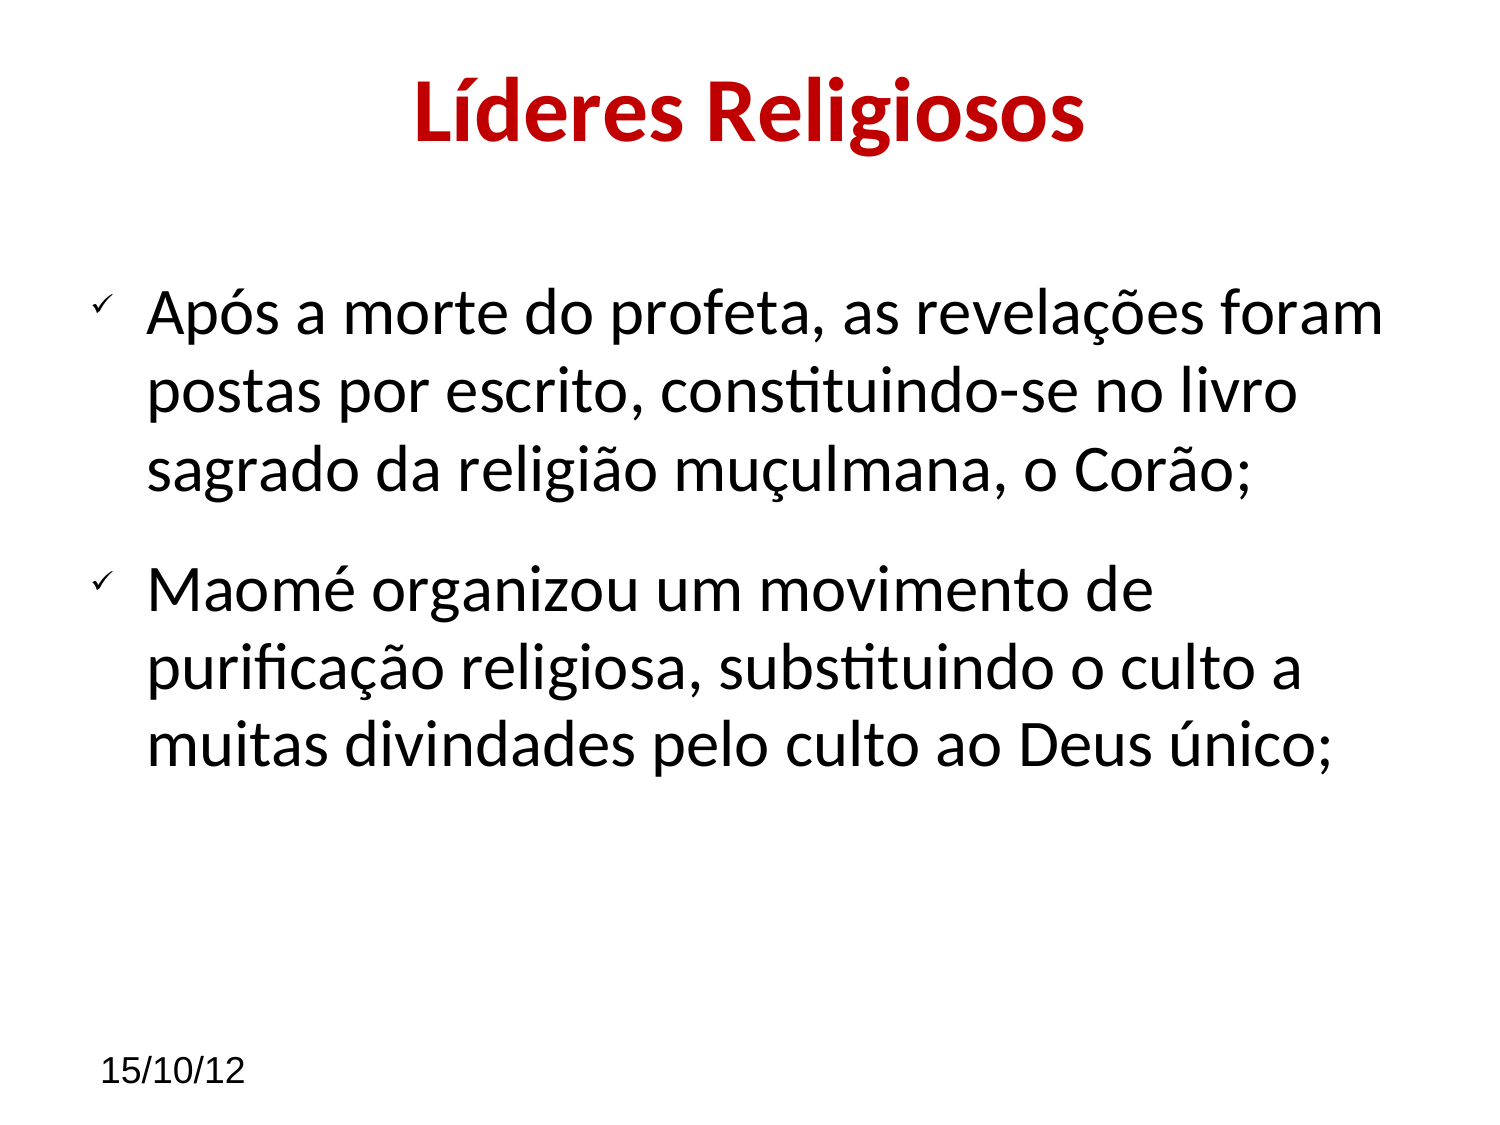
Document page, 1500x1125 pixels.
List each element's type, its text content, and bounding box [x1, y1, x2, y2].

text_box Após a morte do profeta, as revelações foram postas por escrito, constituindo-se no livro sagrado da religião muçulmana, o Corão; Maomé organizou um movimento de purificação religiosa, substituindo o culto a muitas divindades pelo culto ao Deus único; [75, 262, 1426, 1005]
title Líderes Religiosos [75, 45, 1426, 233]
